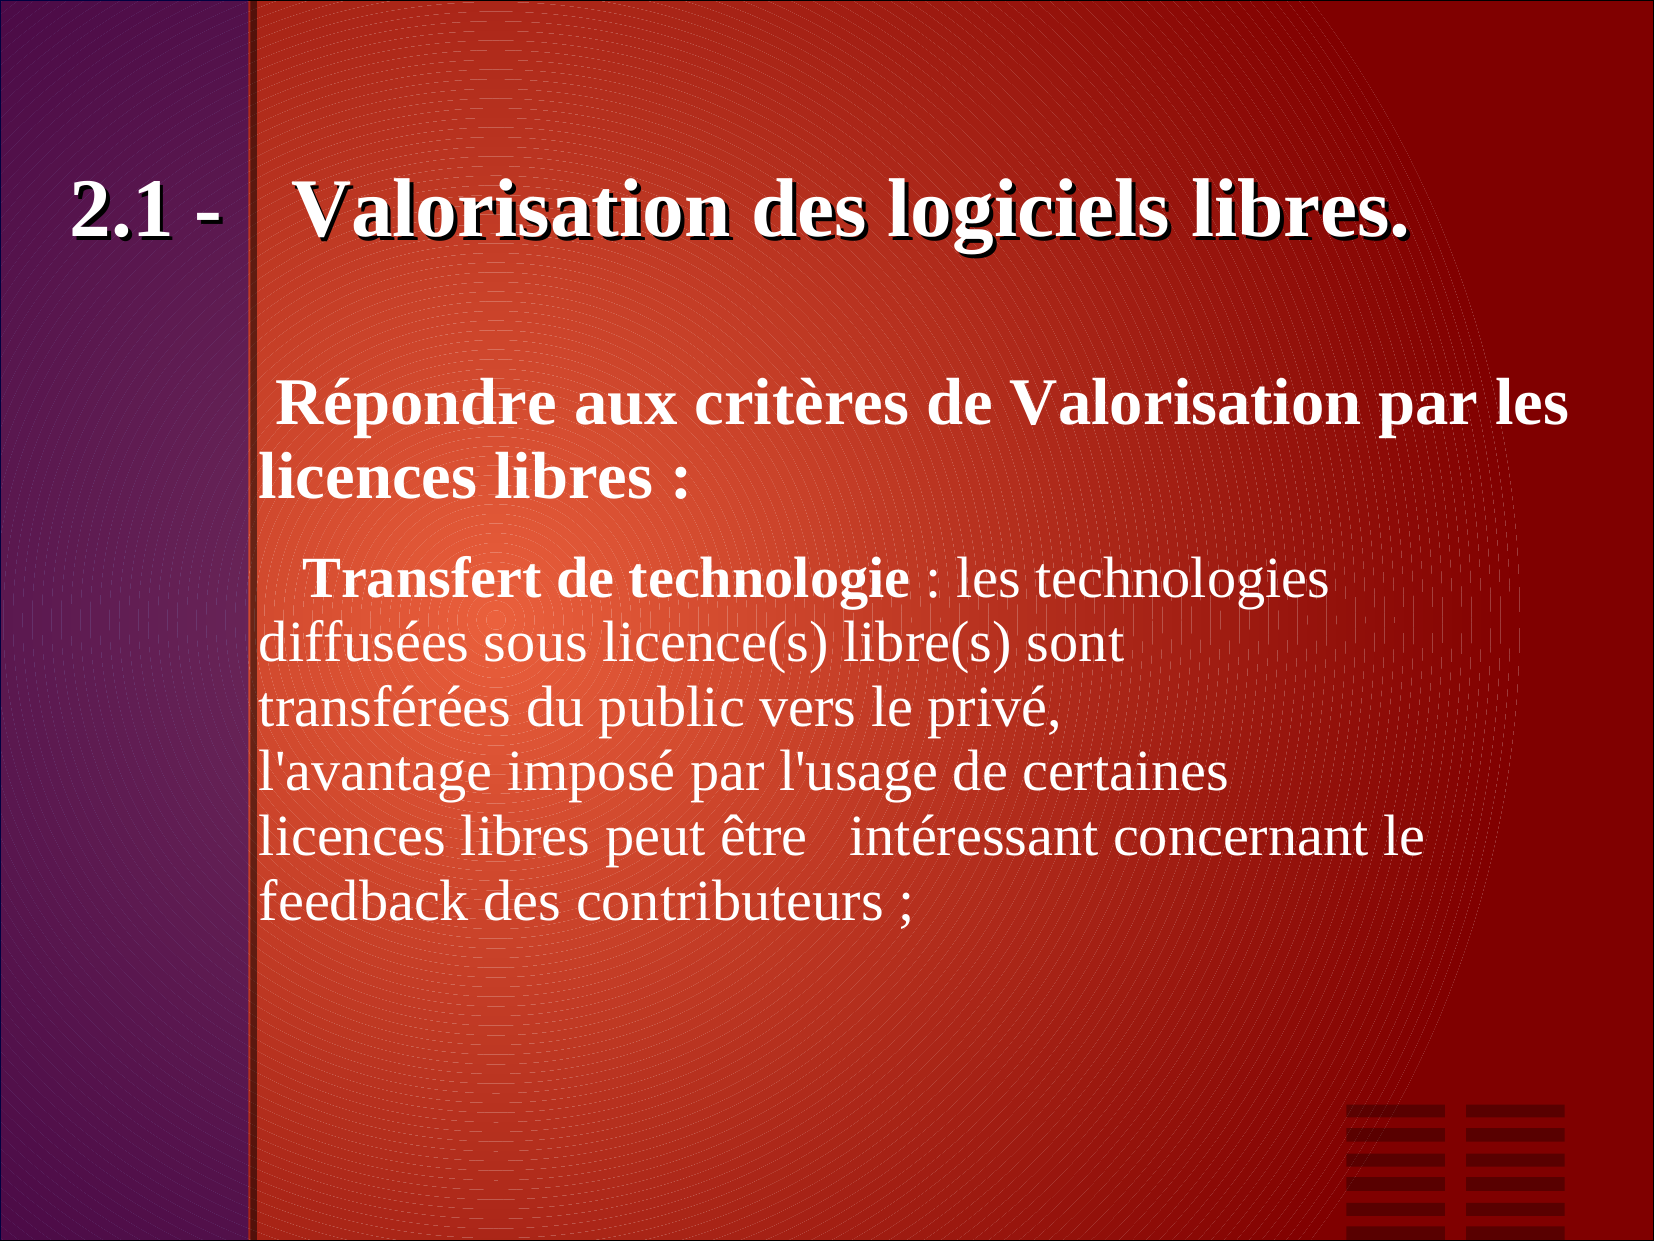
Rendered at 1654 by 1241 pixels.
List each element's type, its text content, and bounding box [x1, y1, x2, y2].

text_box Répondre aux critères de Valorisation par les licences libres : Transfert de technologie : les technologies diffusées sous licence(s) libre(s) sont transférées du public vers le privé, l'avantage imposé par l'usage de certaines licences libres peut être intéressant concernant le feedback des contributeurs ; [255, 361, 1599, 1201]
title 2.1 - Valorisation des logiciels libres. [69, 104, 1604, 176]
subtitle [38, 176, 1611, 1241]
